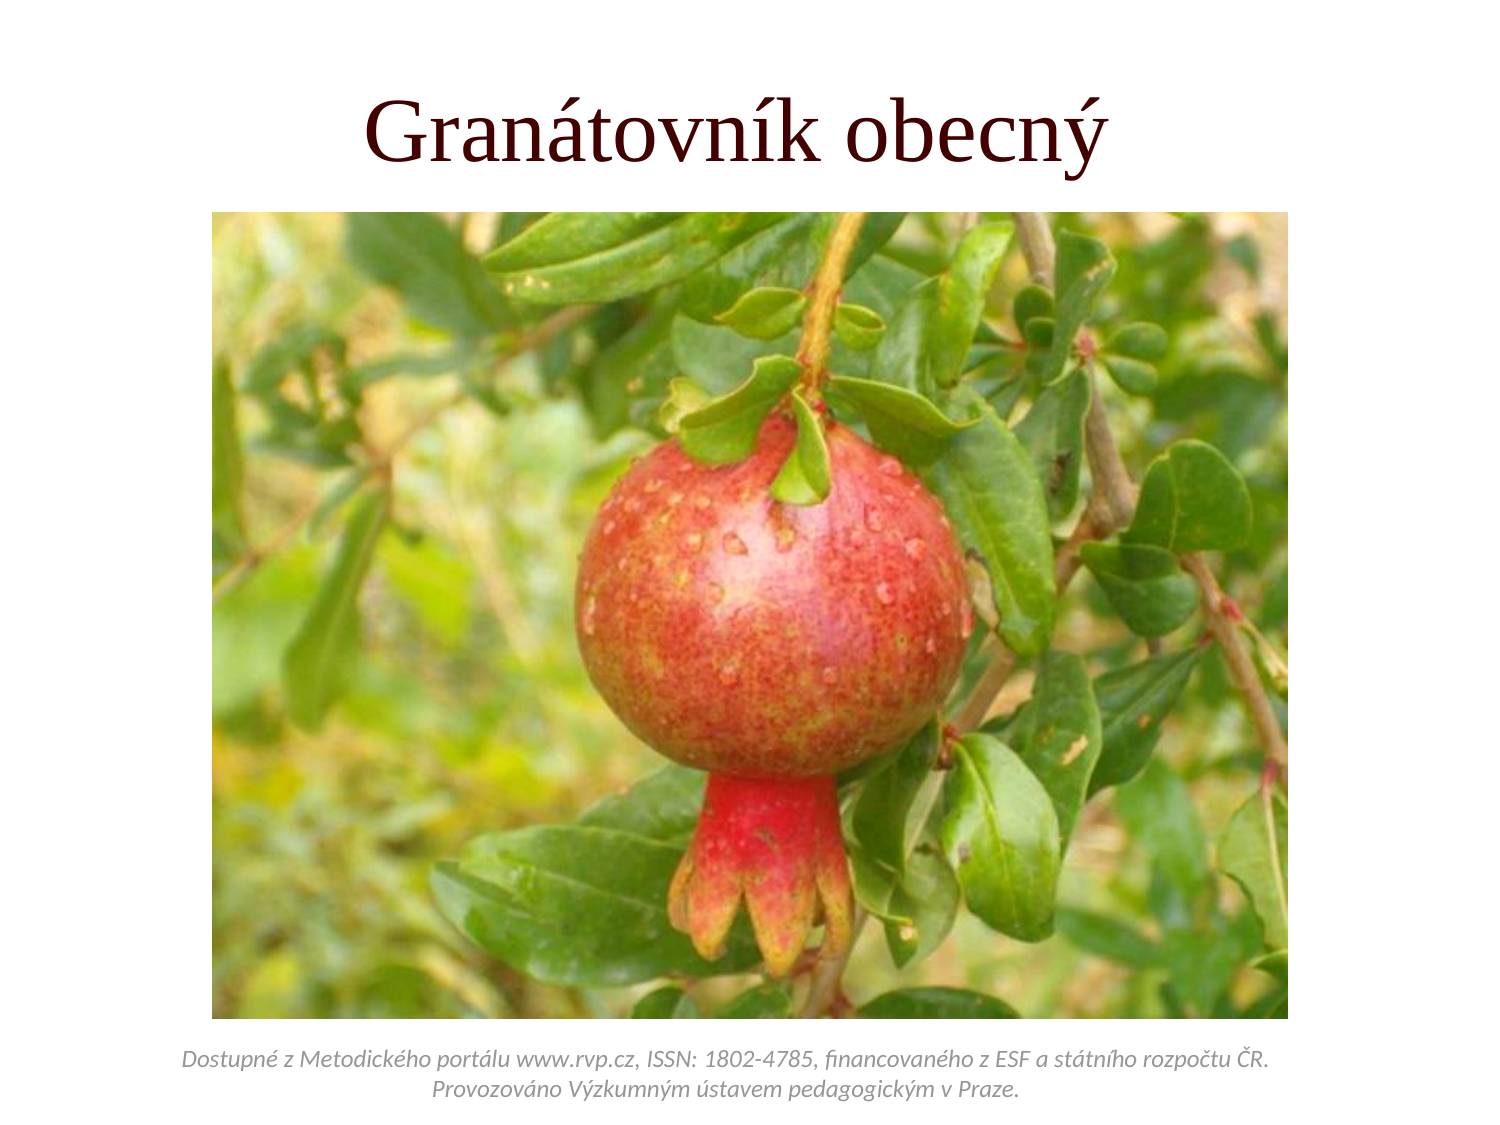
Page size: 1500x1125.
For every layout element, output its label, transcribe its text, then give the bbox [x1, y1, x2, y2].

text_box [212, 212, 1288, 1019]
title Granátovník obecný [62, 0, 1413, 188]
text_box Dostupné z Metodického portálu www.rvp.cz, ISSN: 1802-4785, financovaného z ESF a státního rozpočtu ČR. Provozováno Výzkumným ústavem pedagogickým v Praze. [105, 1042, 1348, 1103]
